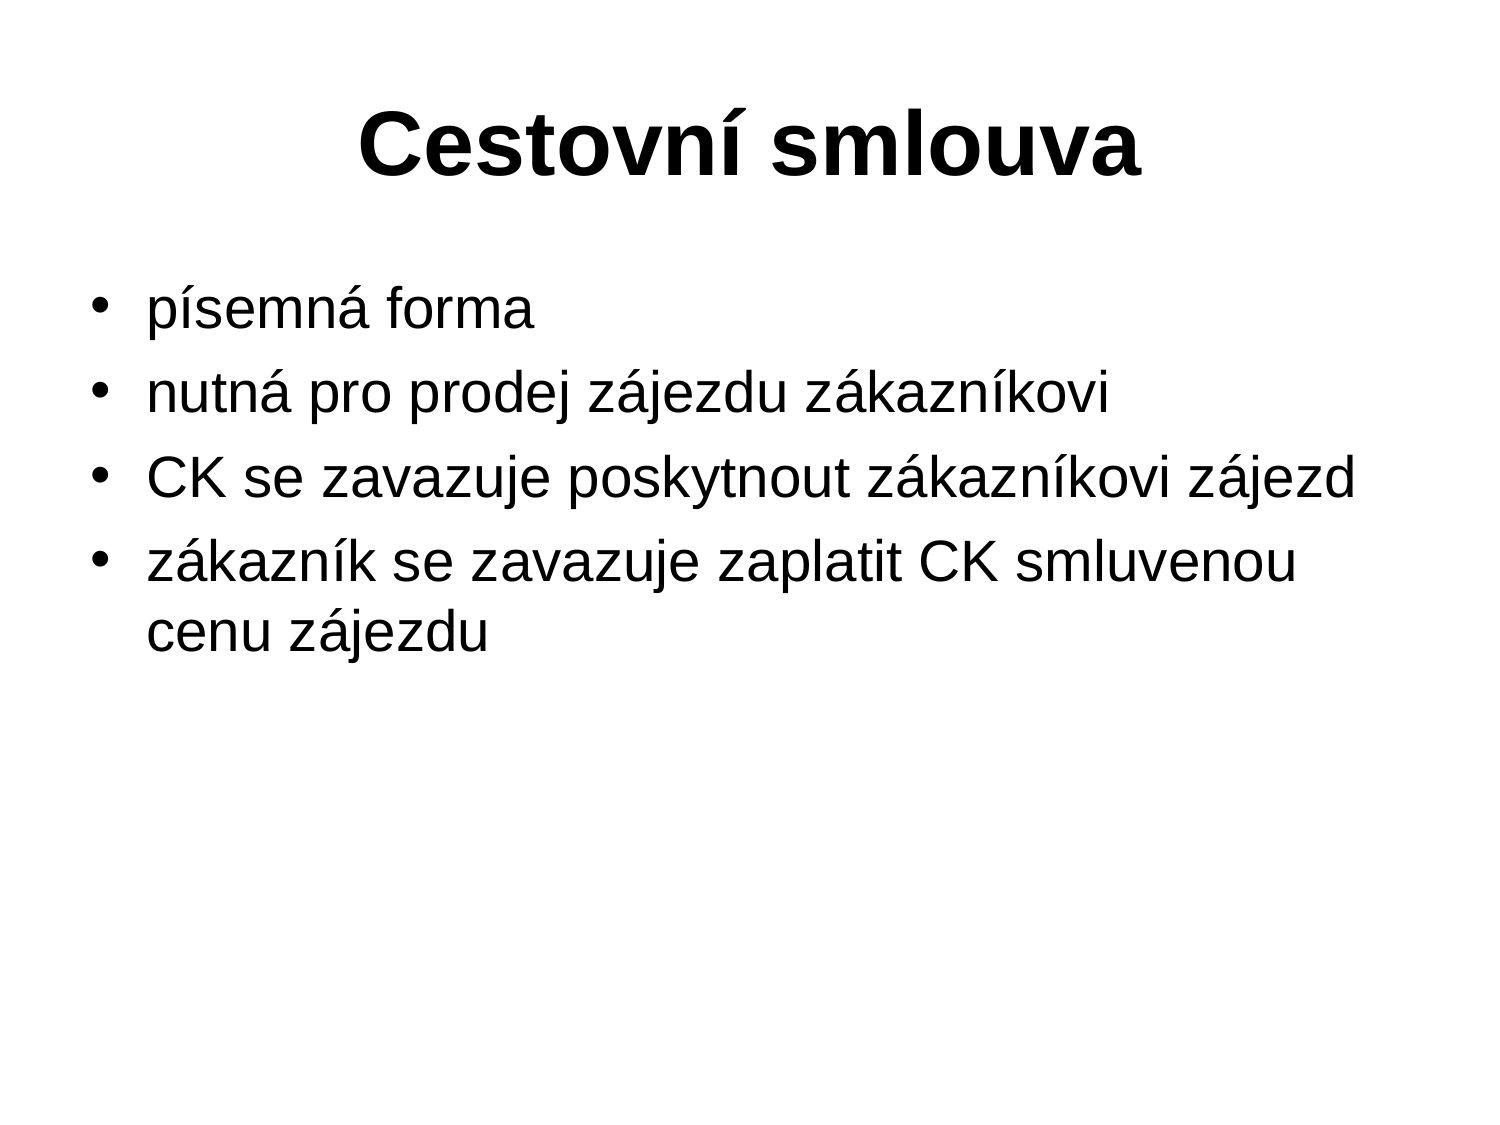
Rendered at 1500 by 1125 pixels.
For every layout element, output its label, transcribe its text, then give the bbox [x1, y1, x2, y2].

list písemná forma nutná pro prodej zájezdu zákazníkovi CK se zavazuje poskytnout zákazníkovi zájezd zákazník se zavazuje zaplatit CK smluvenou cenu zájezdu [75, 262, 1426, 1006]
title Cestovní smlouva [75, 45, 1426, 233]
